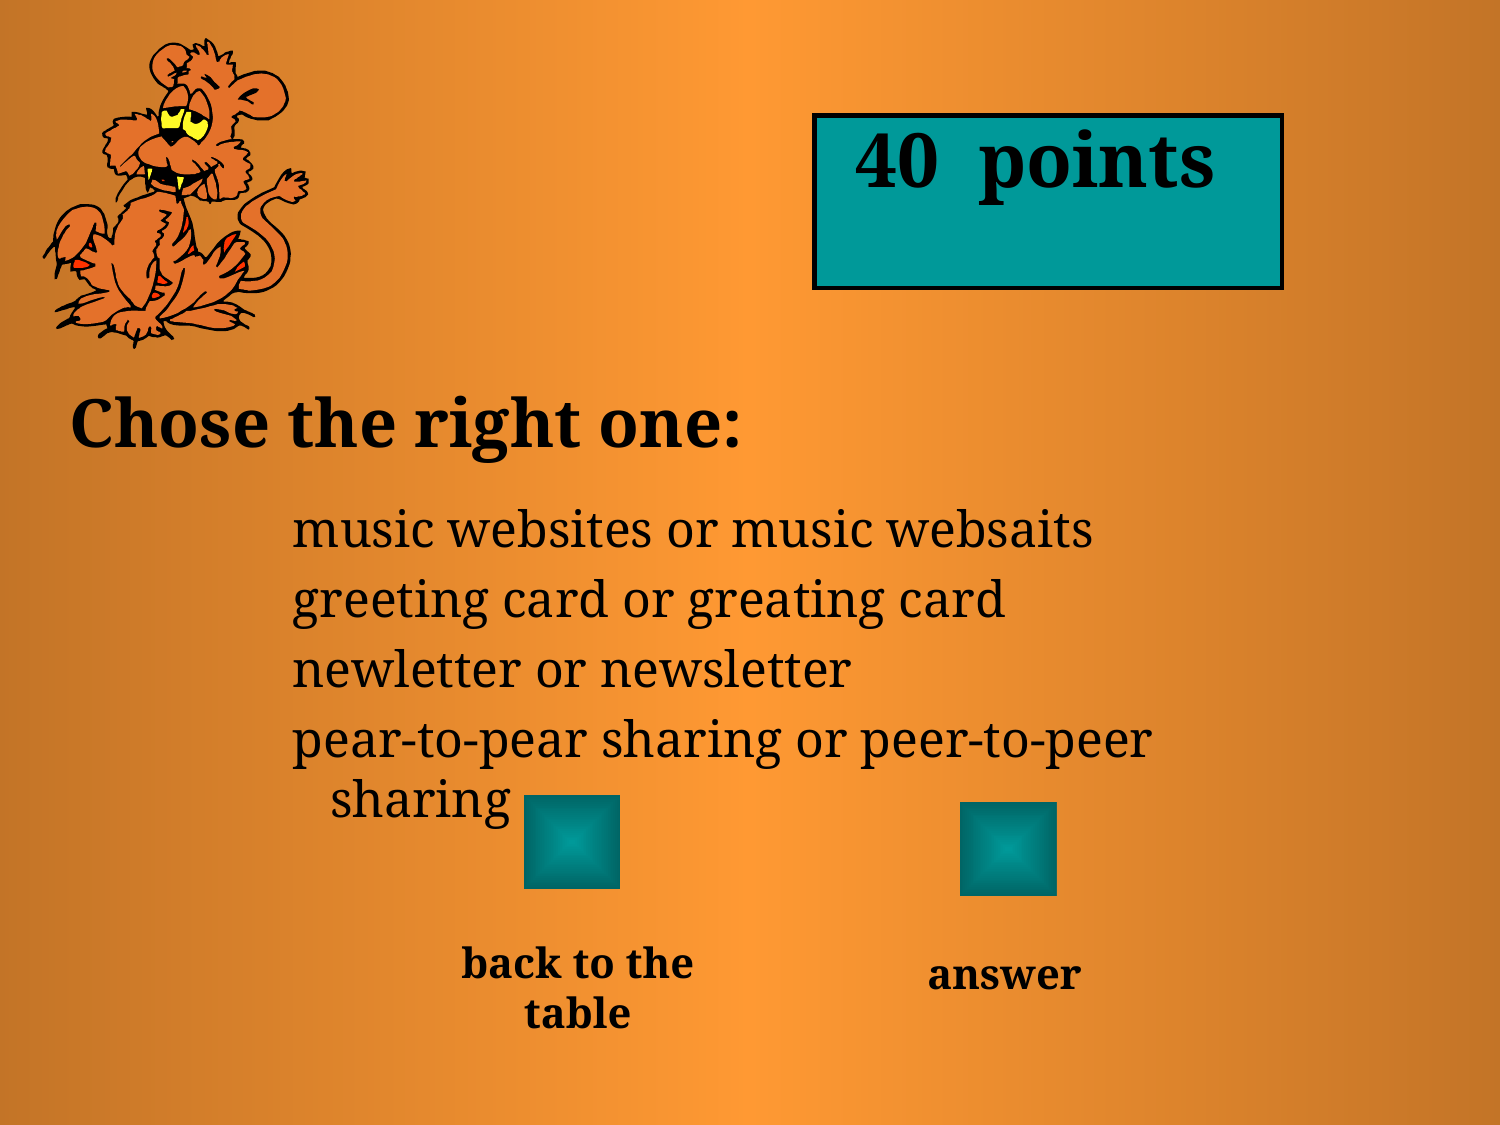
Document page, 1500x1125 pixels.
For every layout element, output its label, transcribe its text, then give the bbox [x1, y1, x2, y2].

text_box back to the table [403, 929, 752, 1045]
text_box answer [859, 940, 1150, 1006]
title Chose the right one: [54, 327, 1405, 515]
text_box 40 points [840, 104, 1254, 210]
text_box music websites or music websaits greeting card or greating card newletter or newsletter pear-to-pear sharing or peer-to-peer sharing [127, 490, 1360, 906]
text_box [814, 115, 1282, 288]
